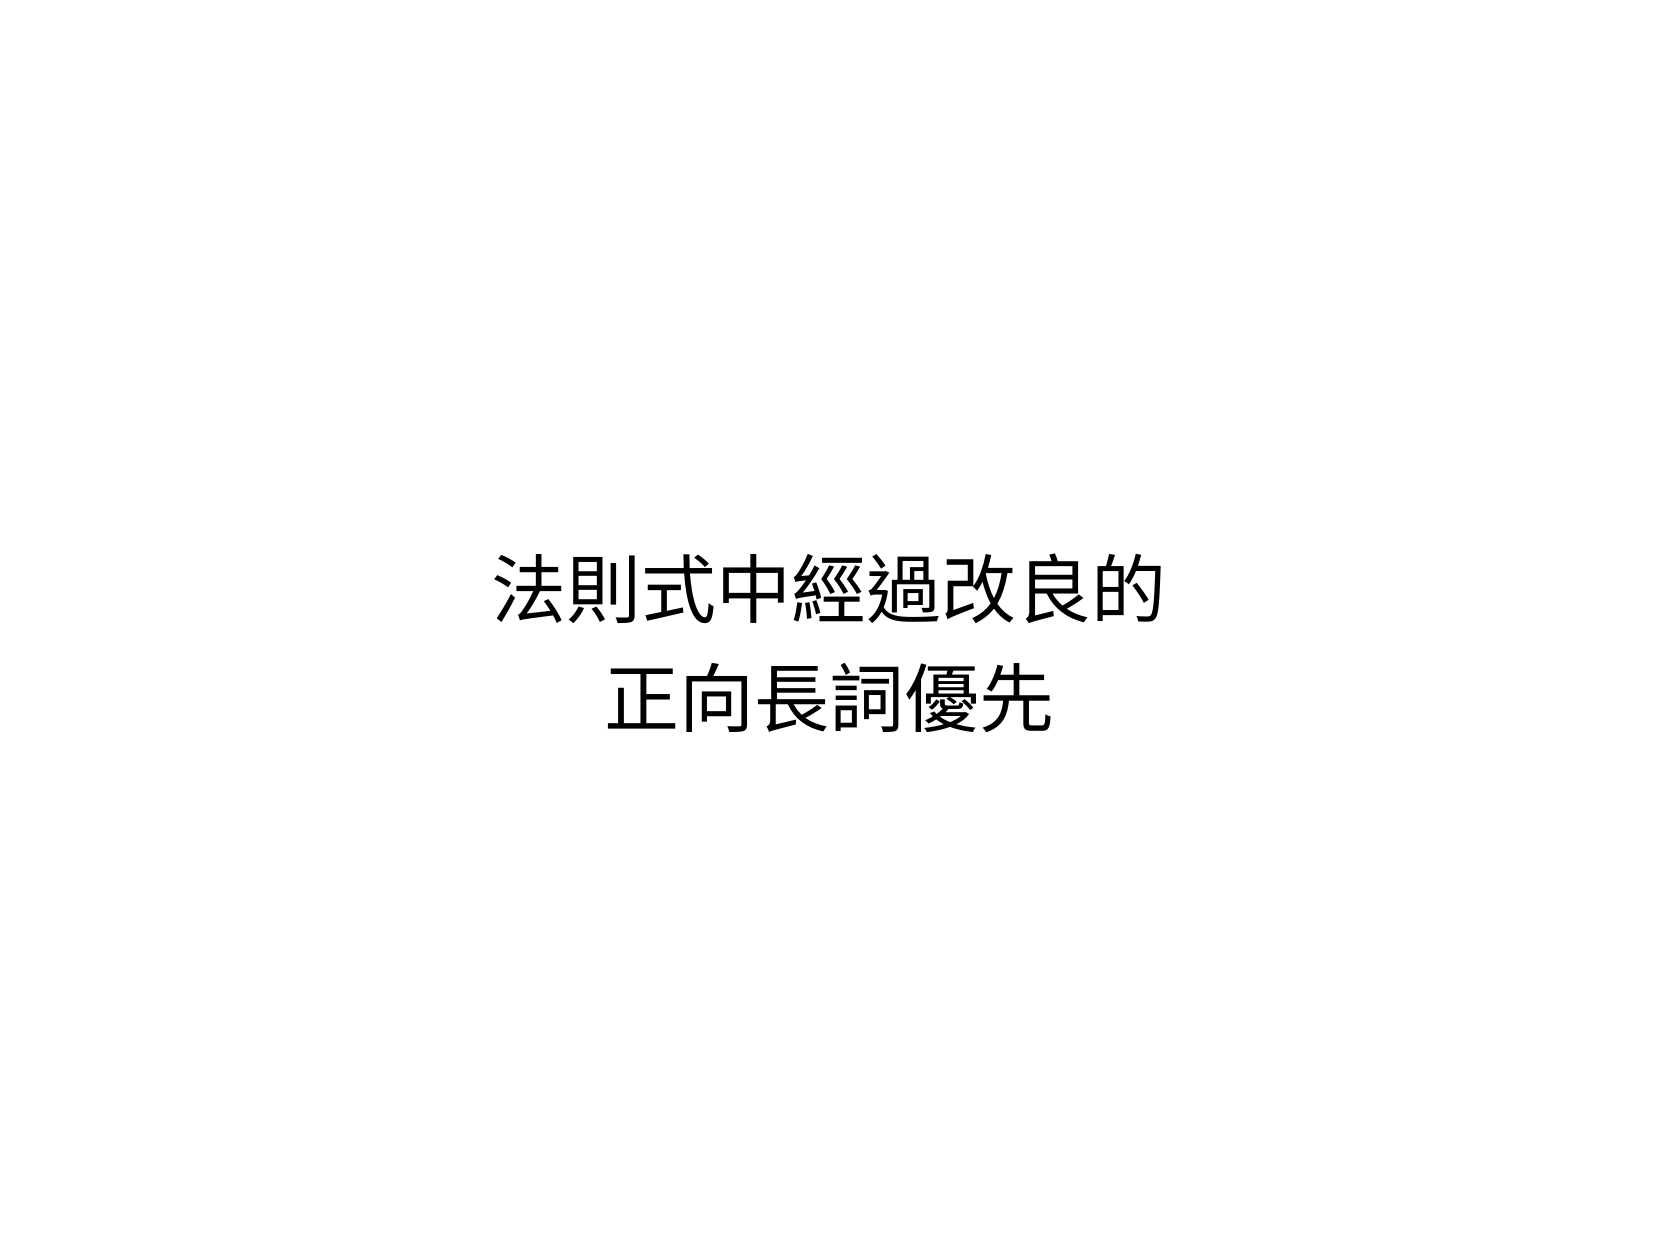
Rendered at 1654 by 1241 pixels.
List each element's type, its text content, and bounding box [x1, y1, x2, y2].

text_box 法則式中經過改良的 正向長詞優先 [429, 523, 1229, 714]
